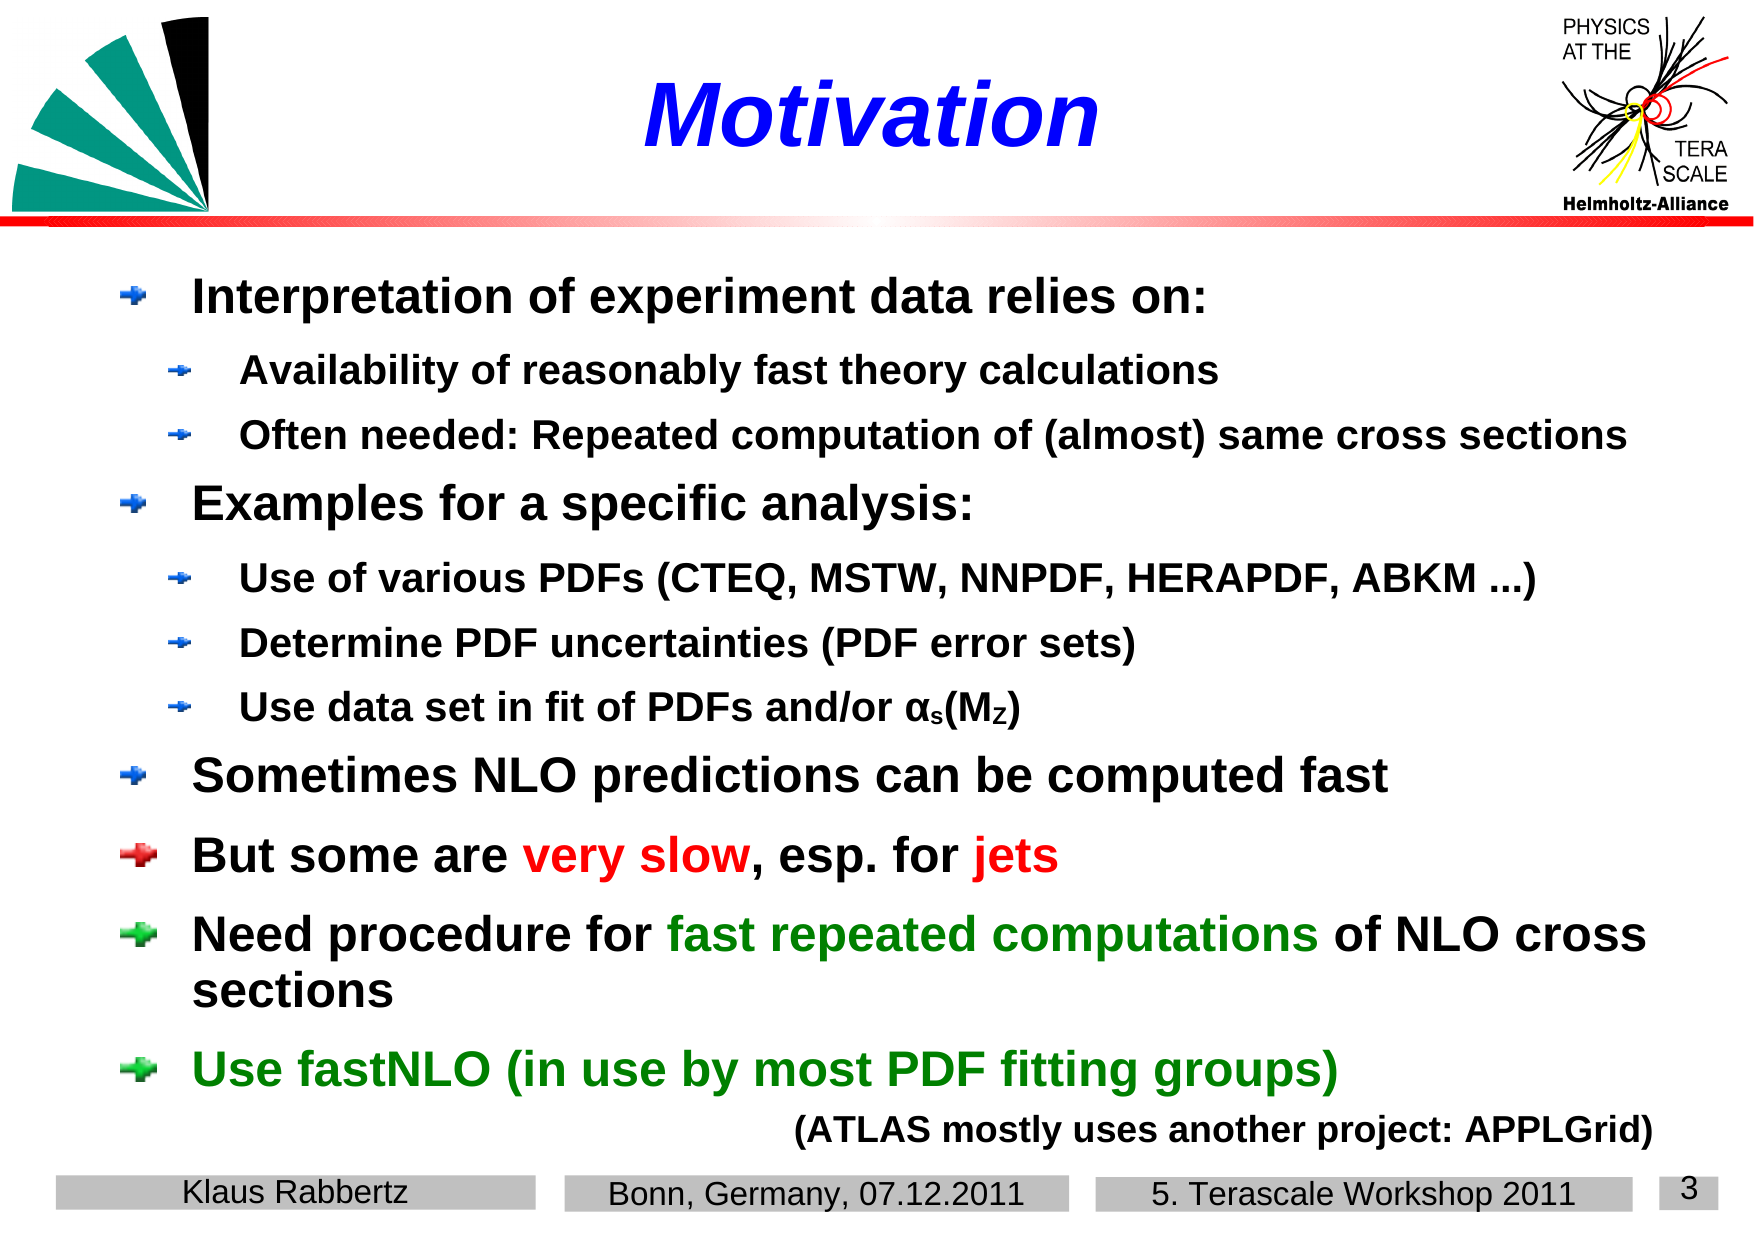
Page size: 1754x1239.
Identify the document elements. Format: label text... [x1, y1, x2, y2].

title Motivation [282, 21, 1566, 183]
picture [1546, 9, 1744, 223]
picture [12, 17, 209, 214]
list Interpretation of experiment data relies on: Availability of reasonably fast theory calculations Often needed: Repeated computation of (almost) same cross sections Examples for a specific analysis: Use of various PDFs (CTEQ, MSTW, NNPDF, HERAPDF, ABKM ...) Determine PDF uncertainties (PDF error sets) Use data set in fit of PDFs and/or αs(MZ) Sometimes NLO predictions can be computed fast But some are very slow, esp. for jets Need procedure for fast repeated computations of NLO cross sections Use fastNLO (in use by most PDF fitting groups) (ATLAS mostly uses another project: APPLGrid) [61, 267, 1716, 1182]
